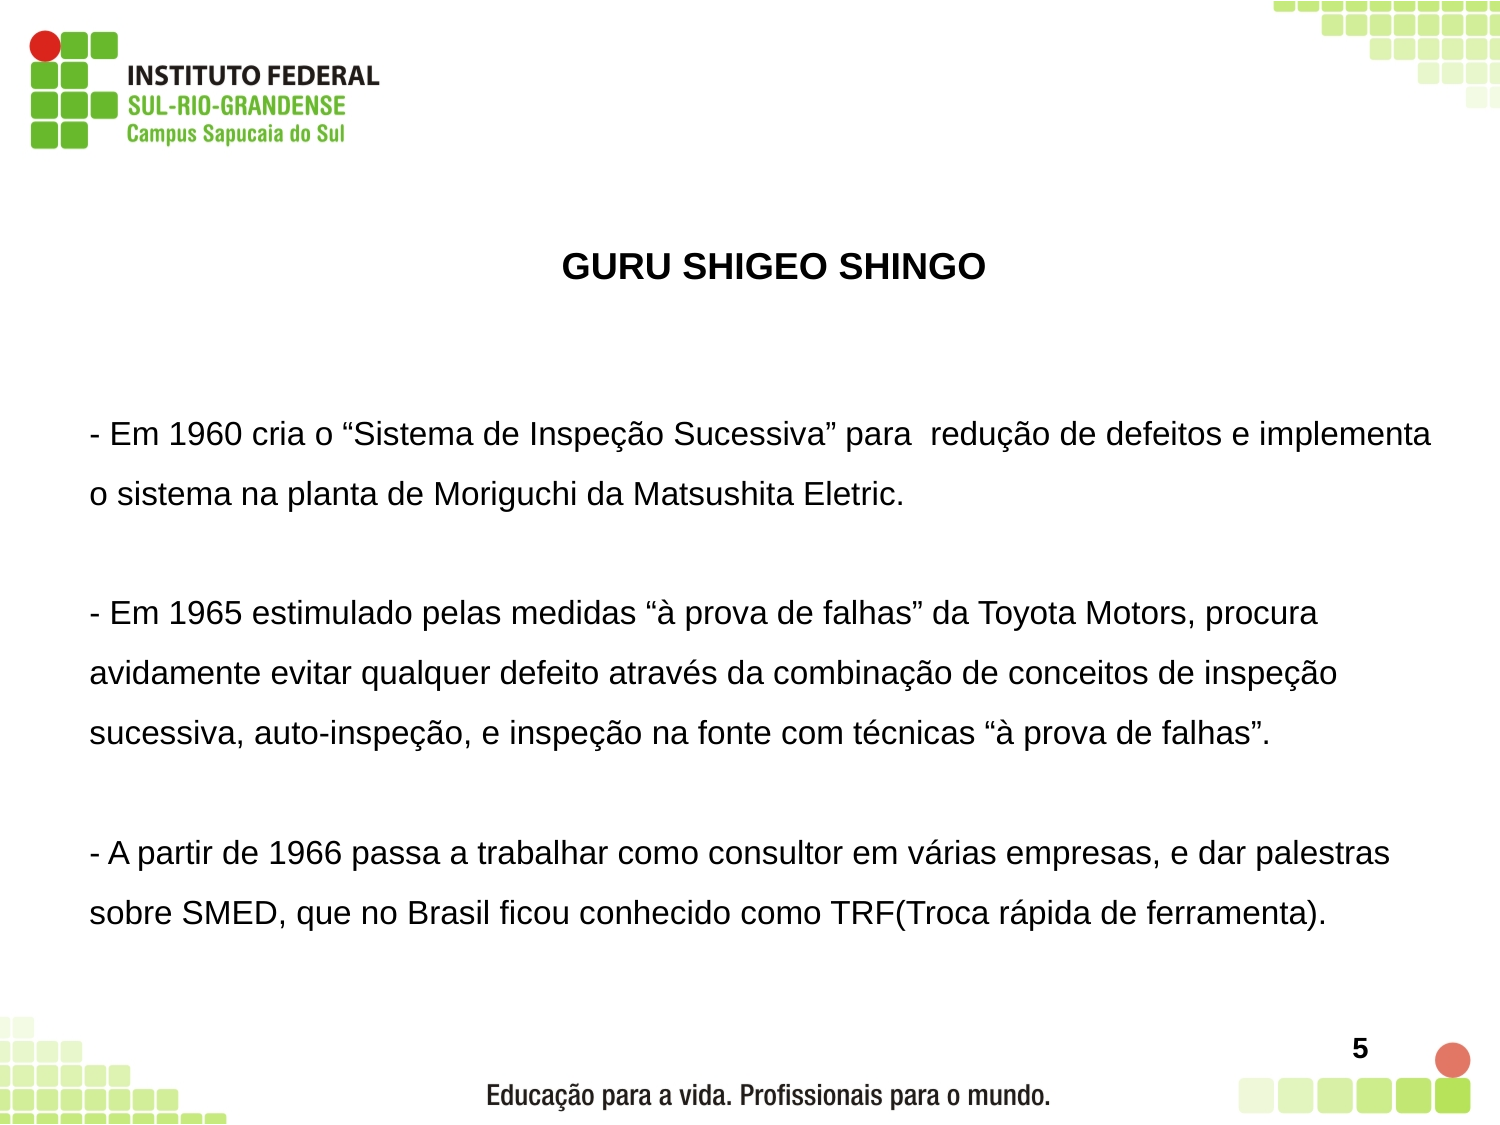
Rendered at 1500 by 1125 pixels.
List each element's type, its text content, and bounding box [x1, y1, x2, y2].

title - Em 1960 cria o “Sistema de Inspeção Sucessiva” para redução de defeitos e implementa o sistema na planta de Moriguchi da Matsushita Eletric. - Em 1965 estimulado pelas medidas “à prova de falhas” da Toyota Motors, procura avidamente evitar qualquer defeito através da combinação de conceitos de inspeção sucessiva, auto-inspeção, e inspeção na fonte com técnicas “à prova de falhas”. - A partir de 1966 passa a trabalhar como consultor em várias empresas, e dar palestras sobre SMED, que no Brasil ficou conhecido como TRF(Troca rápida de ferramenta). [82, 295, 1441, 1028]
text_box GURU SHIGEO SHINGO [138, 234, 1411, 296]
